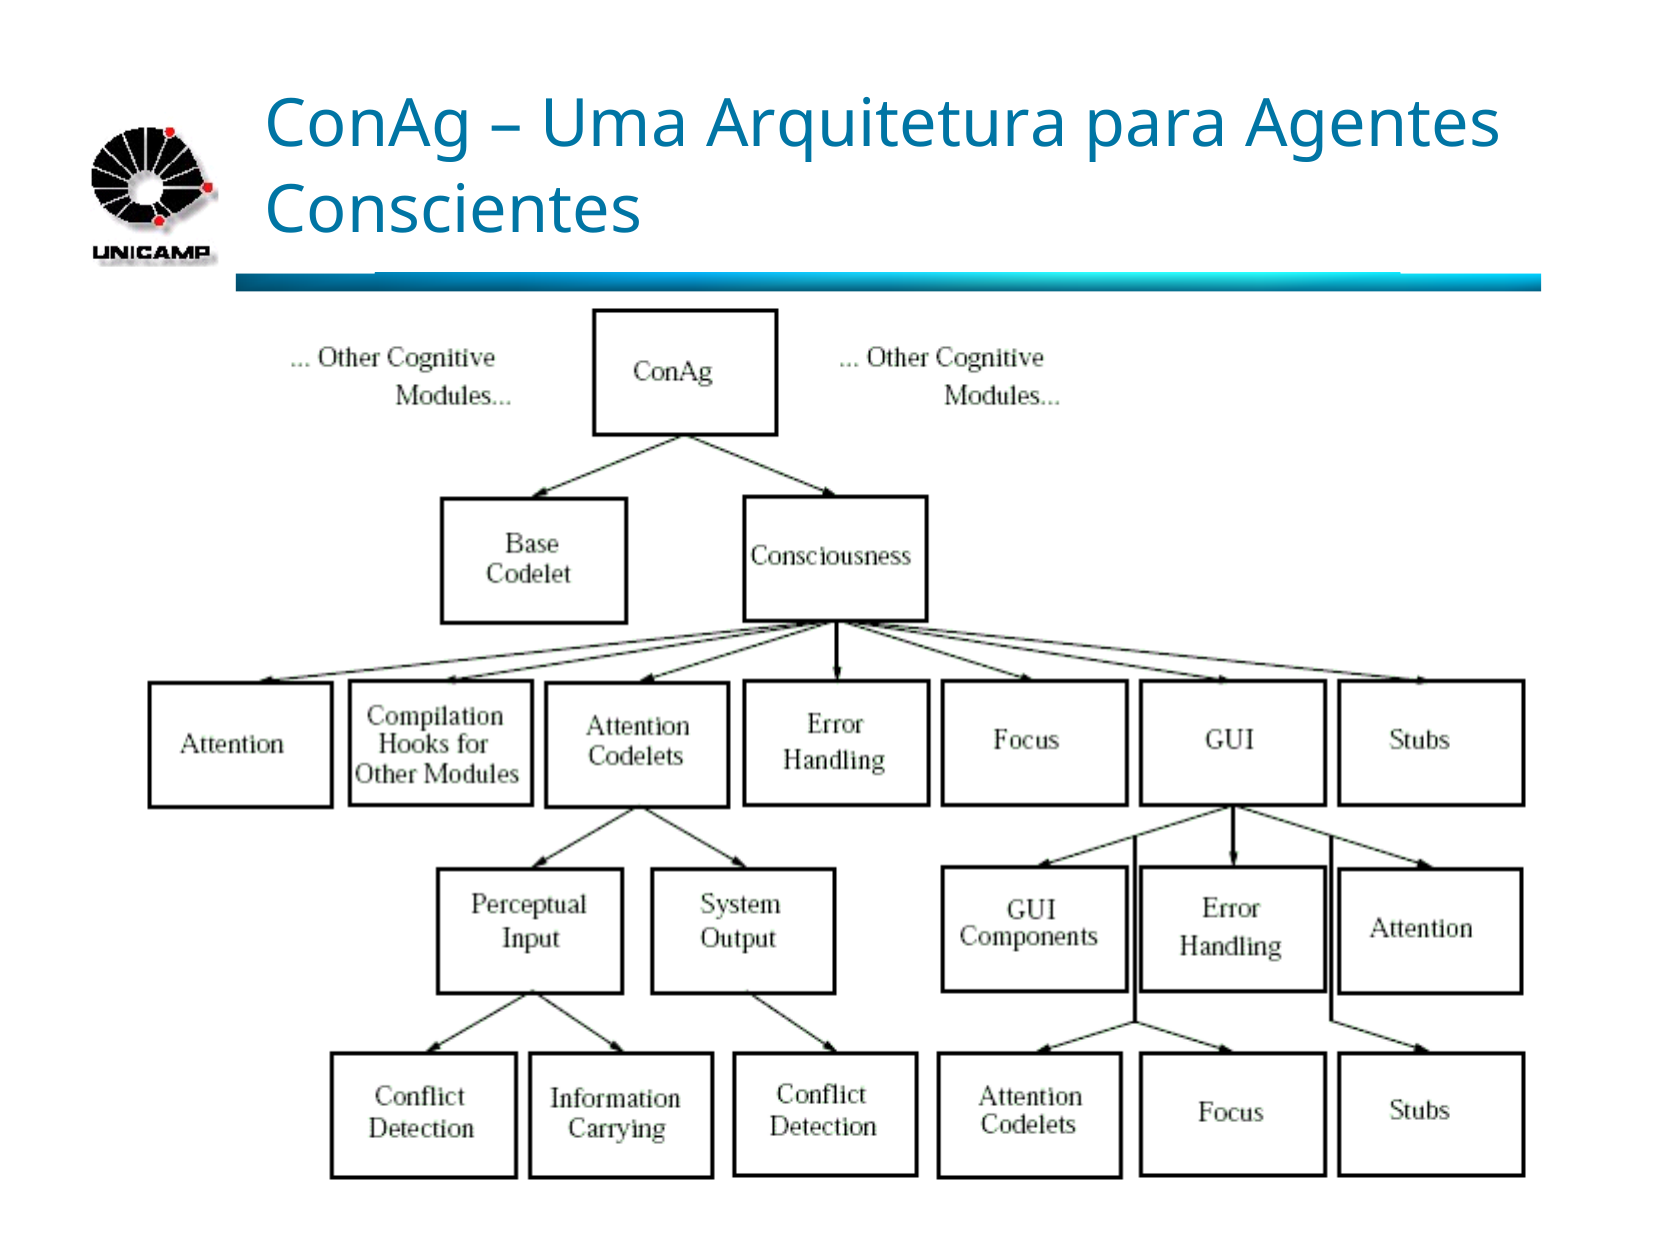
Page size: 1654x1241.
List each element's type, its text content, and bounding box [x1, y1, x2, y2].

picture [88, 272, 1654, 1196]
title ConAg – Uma Arquitetura para Agentes Conscientes [264, 42, 1534, 250]
